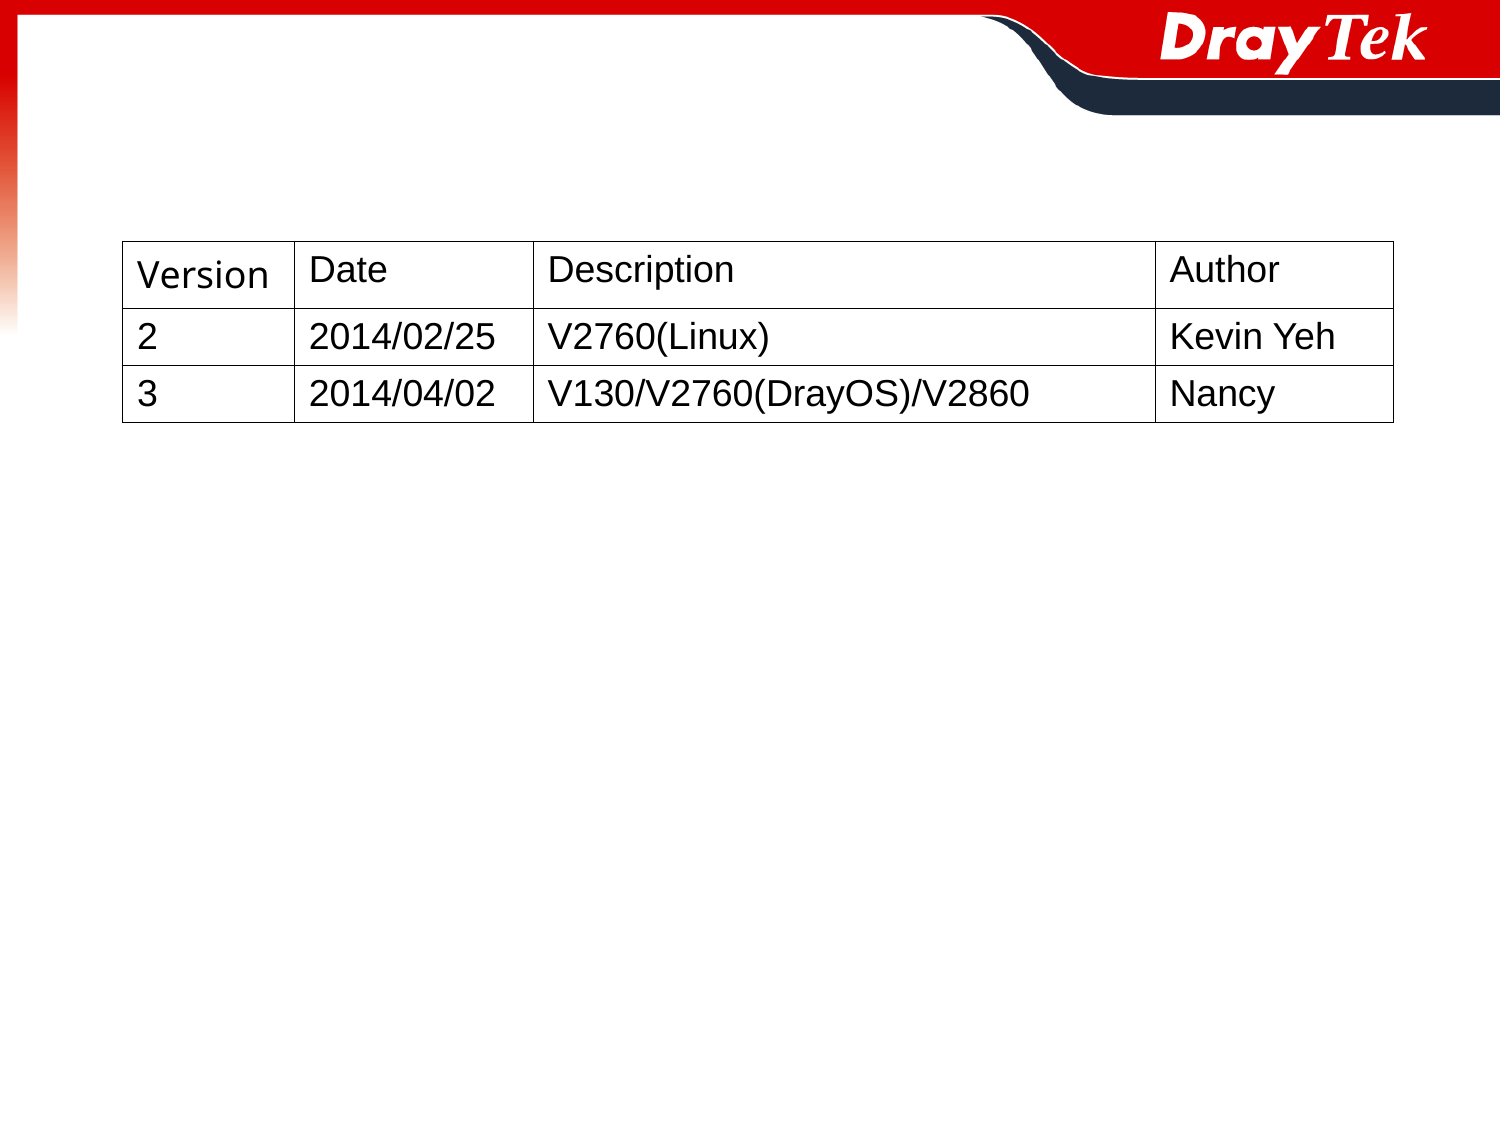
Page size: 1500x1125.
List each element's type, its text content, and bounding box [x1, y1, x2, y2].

table_cell V130/V2760(DrayOS)/V2860 [534, 366, 1155, 422]
picture [0, 0, 1500, 1125]
table_header Author [1156, 242, 1393, 308]
table_cell 2 [123, 309, 294, 365]
table_cell V2760(Linux) [534, 309, 1155, 365]
table_cell Kevin Yeh [1156, 309, 1393, 365]
table_header Version [123, 242, 294, 308]
table_cell 2014/02/25 [295, 309, 533, 365]
text_box [118, 295, 122, 421]
table_header Description [534, 242, 1155, 308]
table_header Date [295, 242, 533, 308]
table_cell 3 [123, 366, 294, 422]
table_cell 2014/04/02 [295, 366, 533, 422]
table_cell Nancy [1156, 366, 1393, 422]
